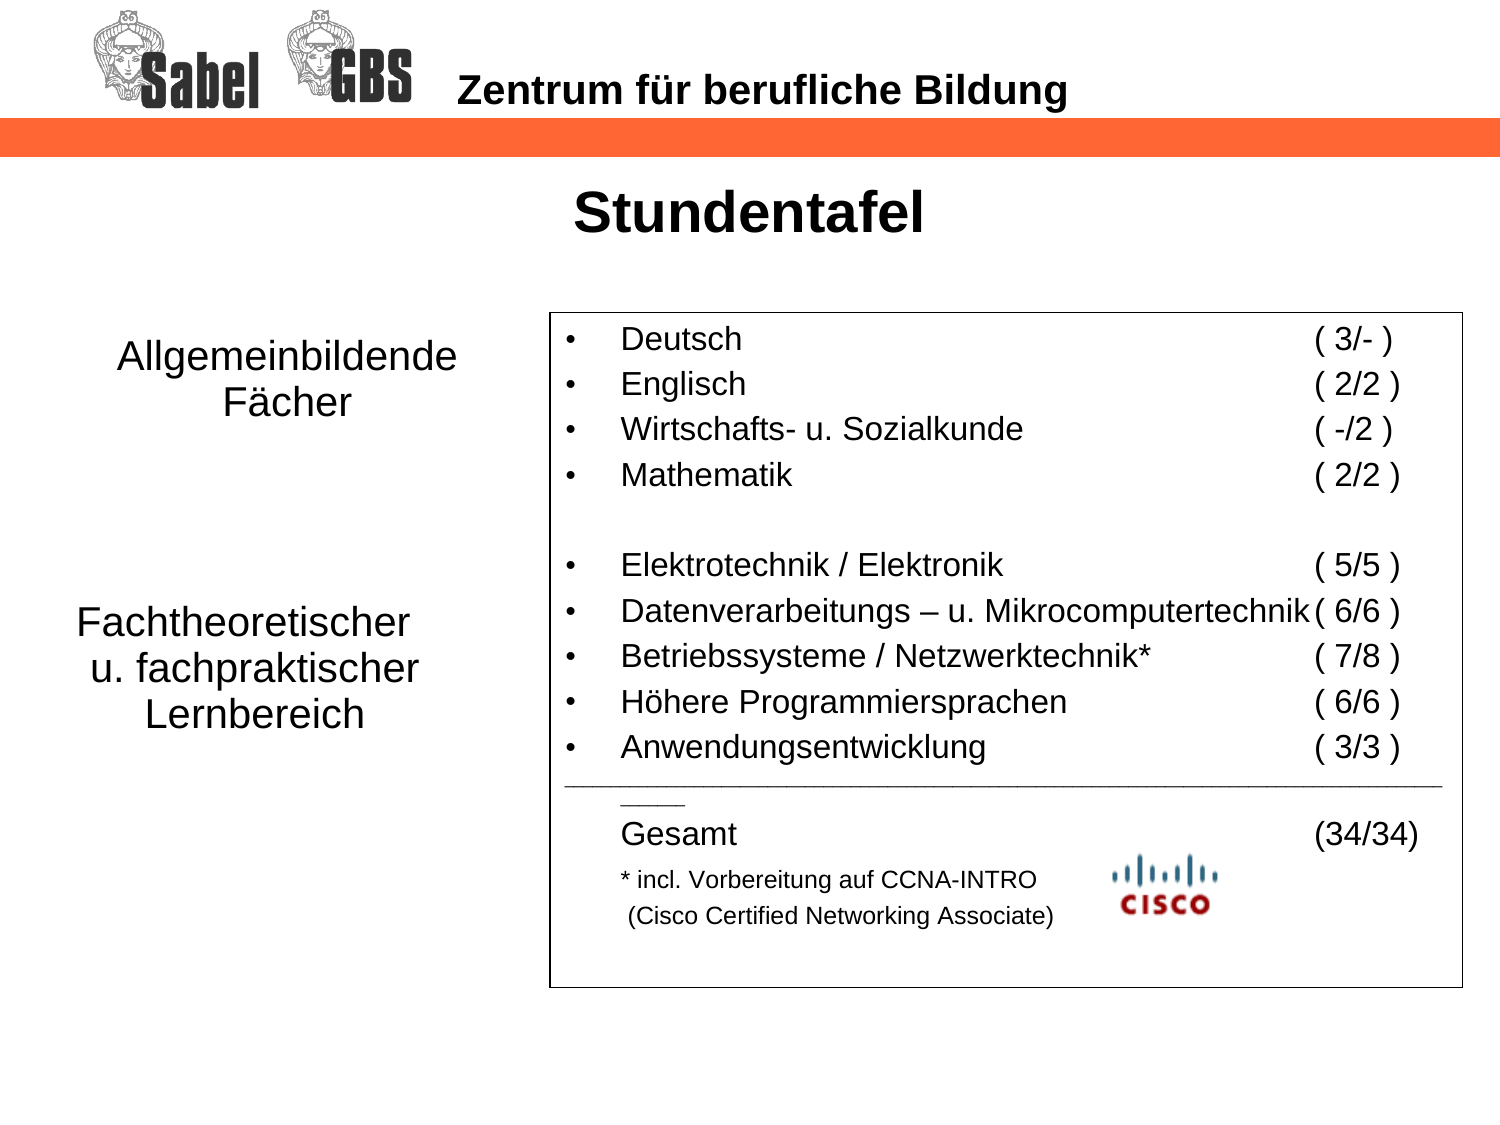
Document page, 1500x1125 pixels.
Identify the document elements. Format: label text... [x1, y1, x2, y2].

picture [265, 0, 433, 113]
picture [1080, 826, 1252, 941]
title Stundentafel [112, 162, 1388, 263]
text_box Fachtheoretischer u. fachpraktischer Lernbereich [58, 590, 452, 746]
text_box Allgemeinbildende Fächer [74, 324, 501, 434]
text_box Deutsch ( 3/- ) Englisch ( 2/2 ) Wirtschafts- u. Sozialkunde ( -/2 ) Mathematik ( 2/2 ) Elektrotechnik / Elektronik ( 5/5 ) Datenverarbeitungs – u. Mikrocomputertechnik ( 6/6 ) Betriebssysteme / Netzwerktechnik* ( 7/8 ) Höhere Programmiersprachen ( 6/6 ) Anwendungsentwicklung ( 3/3 ) ______________________________________________________________________________________________________ Gesamt (34/34) * incl. Vorbereitung auf CCNA-INTRO (Cisco Certified Networking Associate) [549, 312, 1463, 988]
picture [88, 0, 264, 118]
